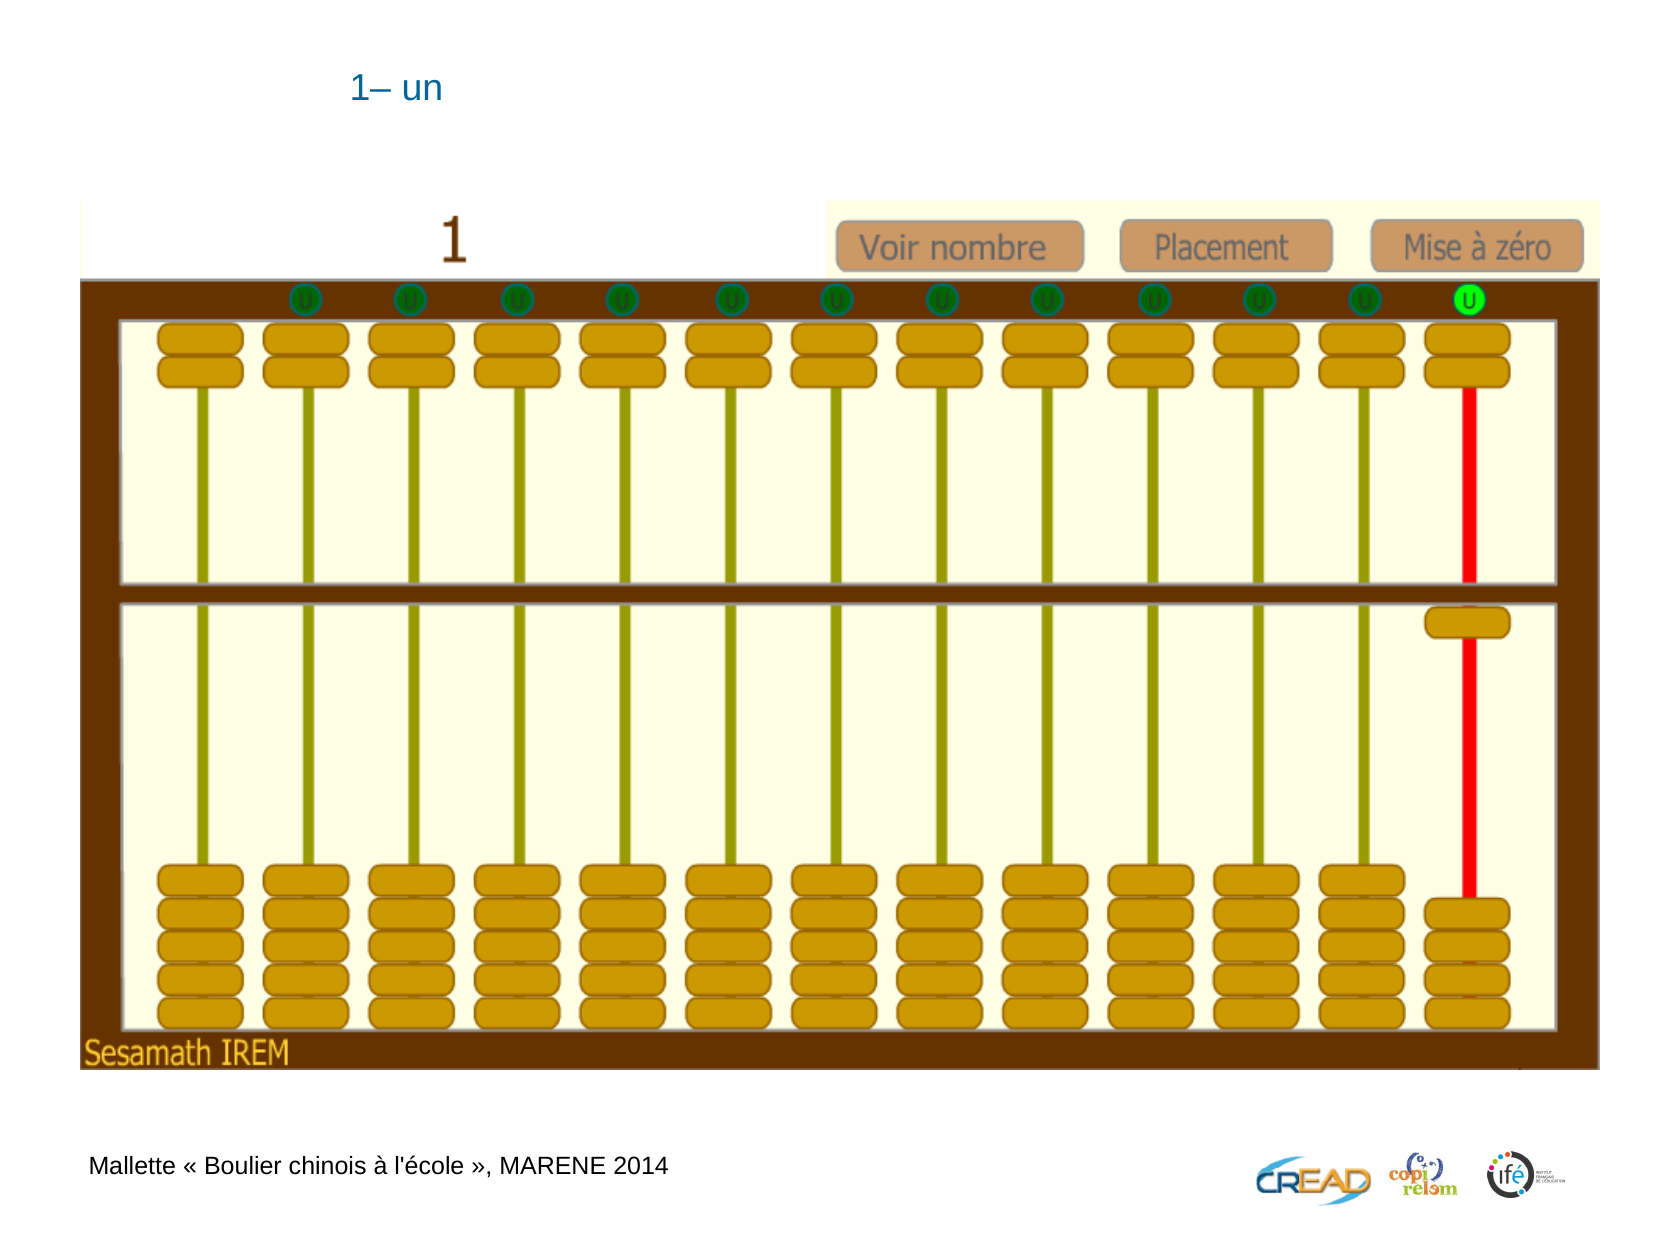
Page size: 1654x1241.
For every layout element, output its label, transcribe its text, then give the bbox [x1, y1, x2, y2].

picture [80, 199, 1600, 1070]
picture [1251, 1151, 1377, 1211]
text_box 1– un [334, 59, 532, 116]
picture [1387, 1151, 1461, 1197]
picture [1487, 1151, 1565, 1198]
